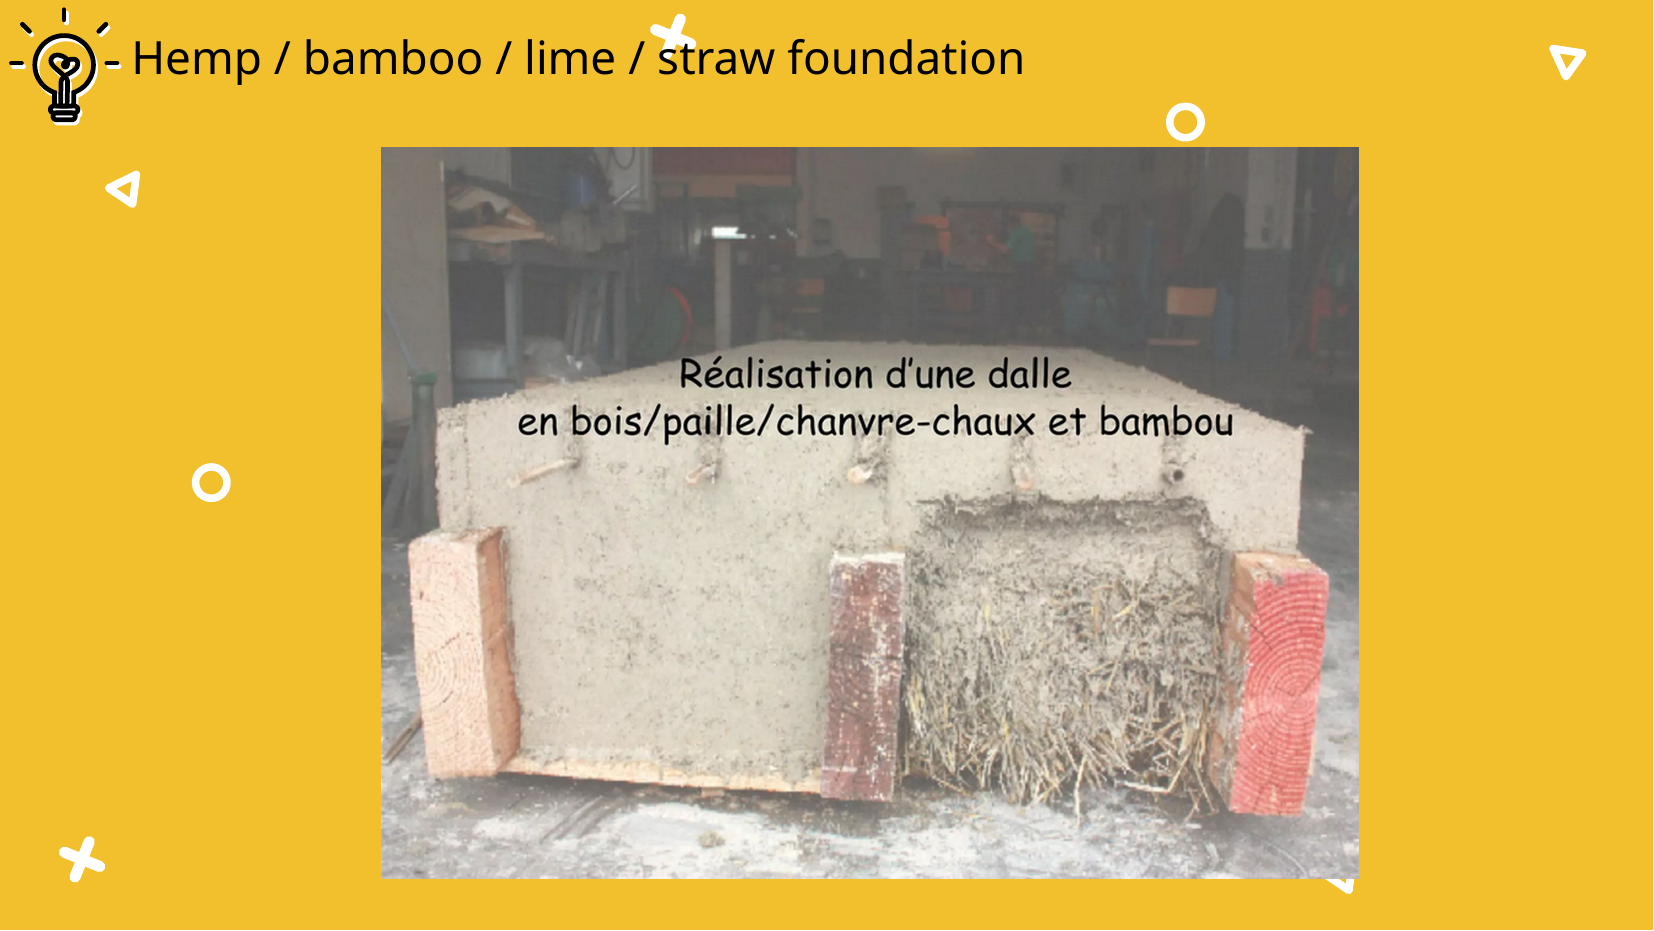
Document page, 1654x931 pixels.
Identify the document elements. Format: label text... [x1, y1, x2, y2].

picture [381, 147, 1359, 879]
title Hemp / bamboo / lime / straw foundation [131, 0, 1447, 120]
